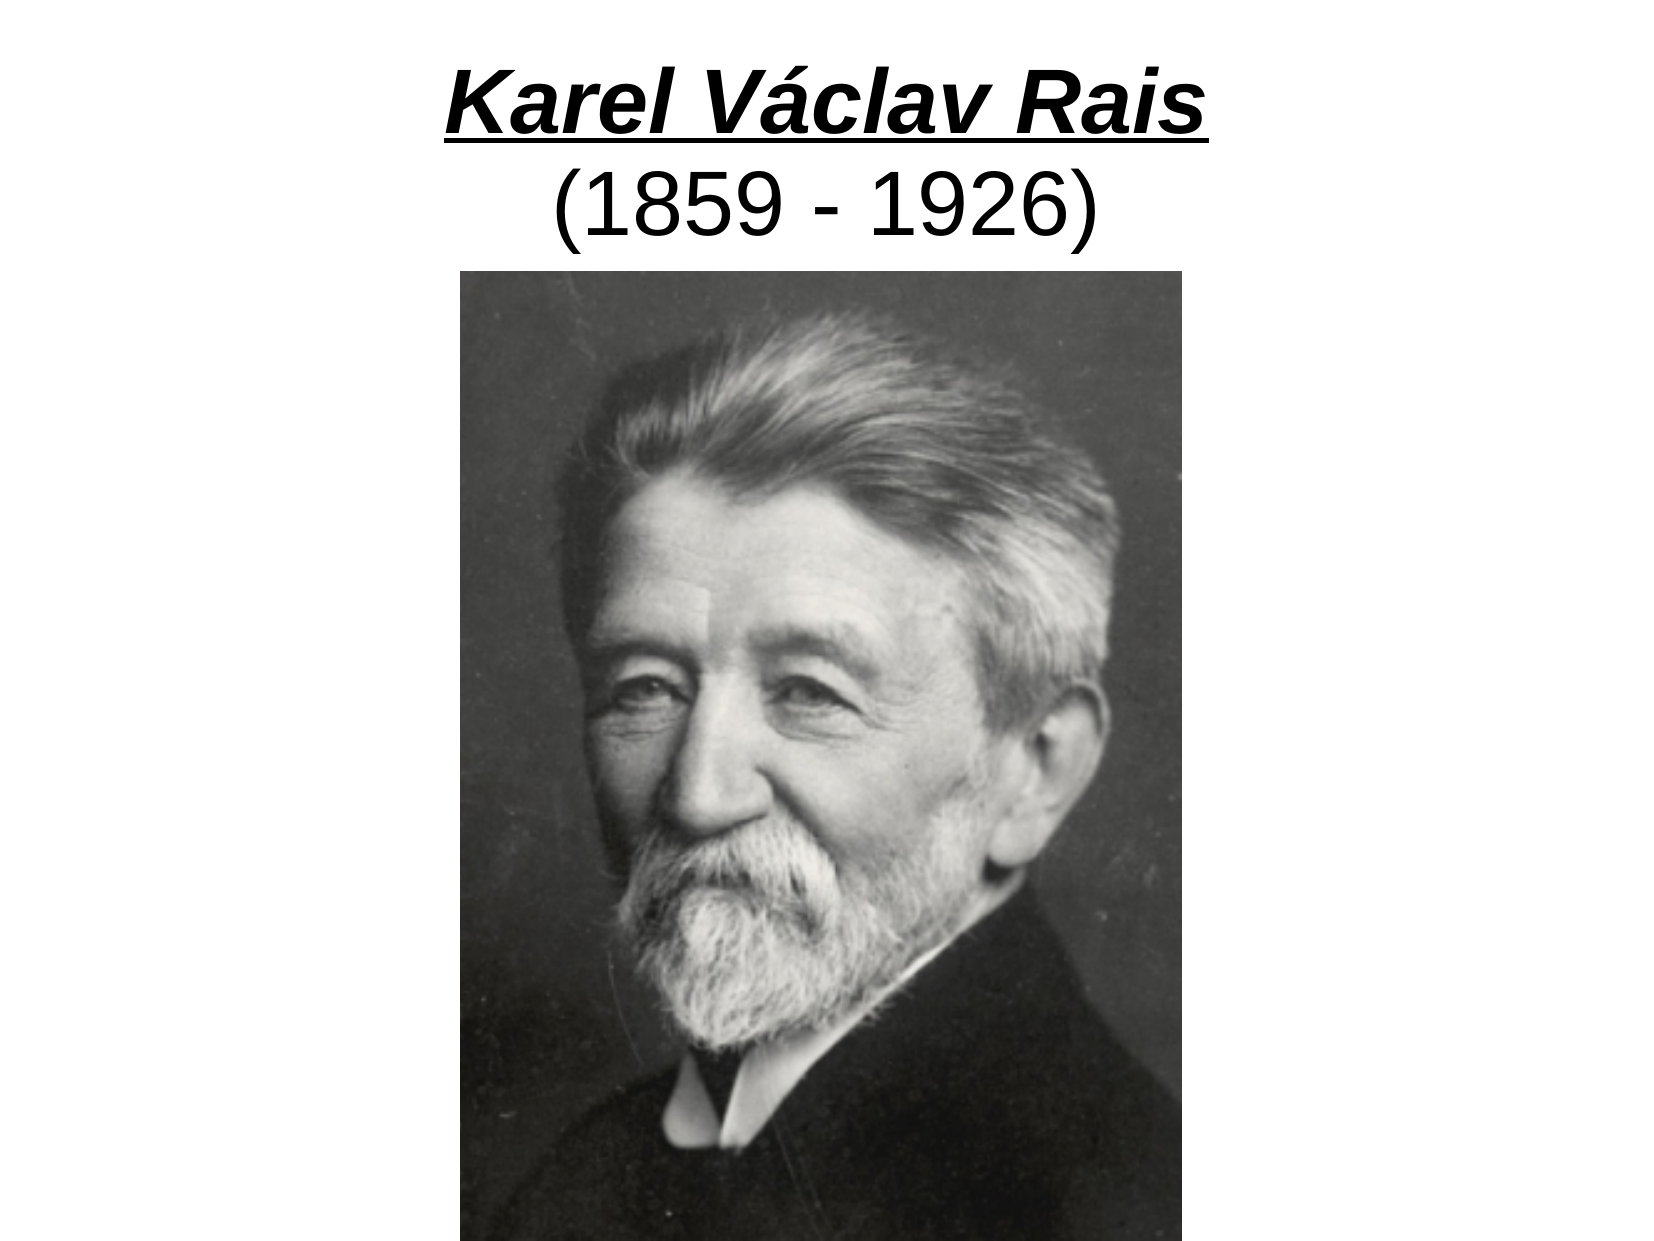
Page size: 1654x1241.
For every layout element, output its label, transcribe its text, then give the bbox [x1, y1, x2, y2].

picture [460, 271, 1182, 1241]
title Karel Václav Rais (1859 - 1926) [82, 49, 1571, 257]
